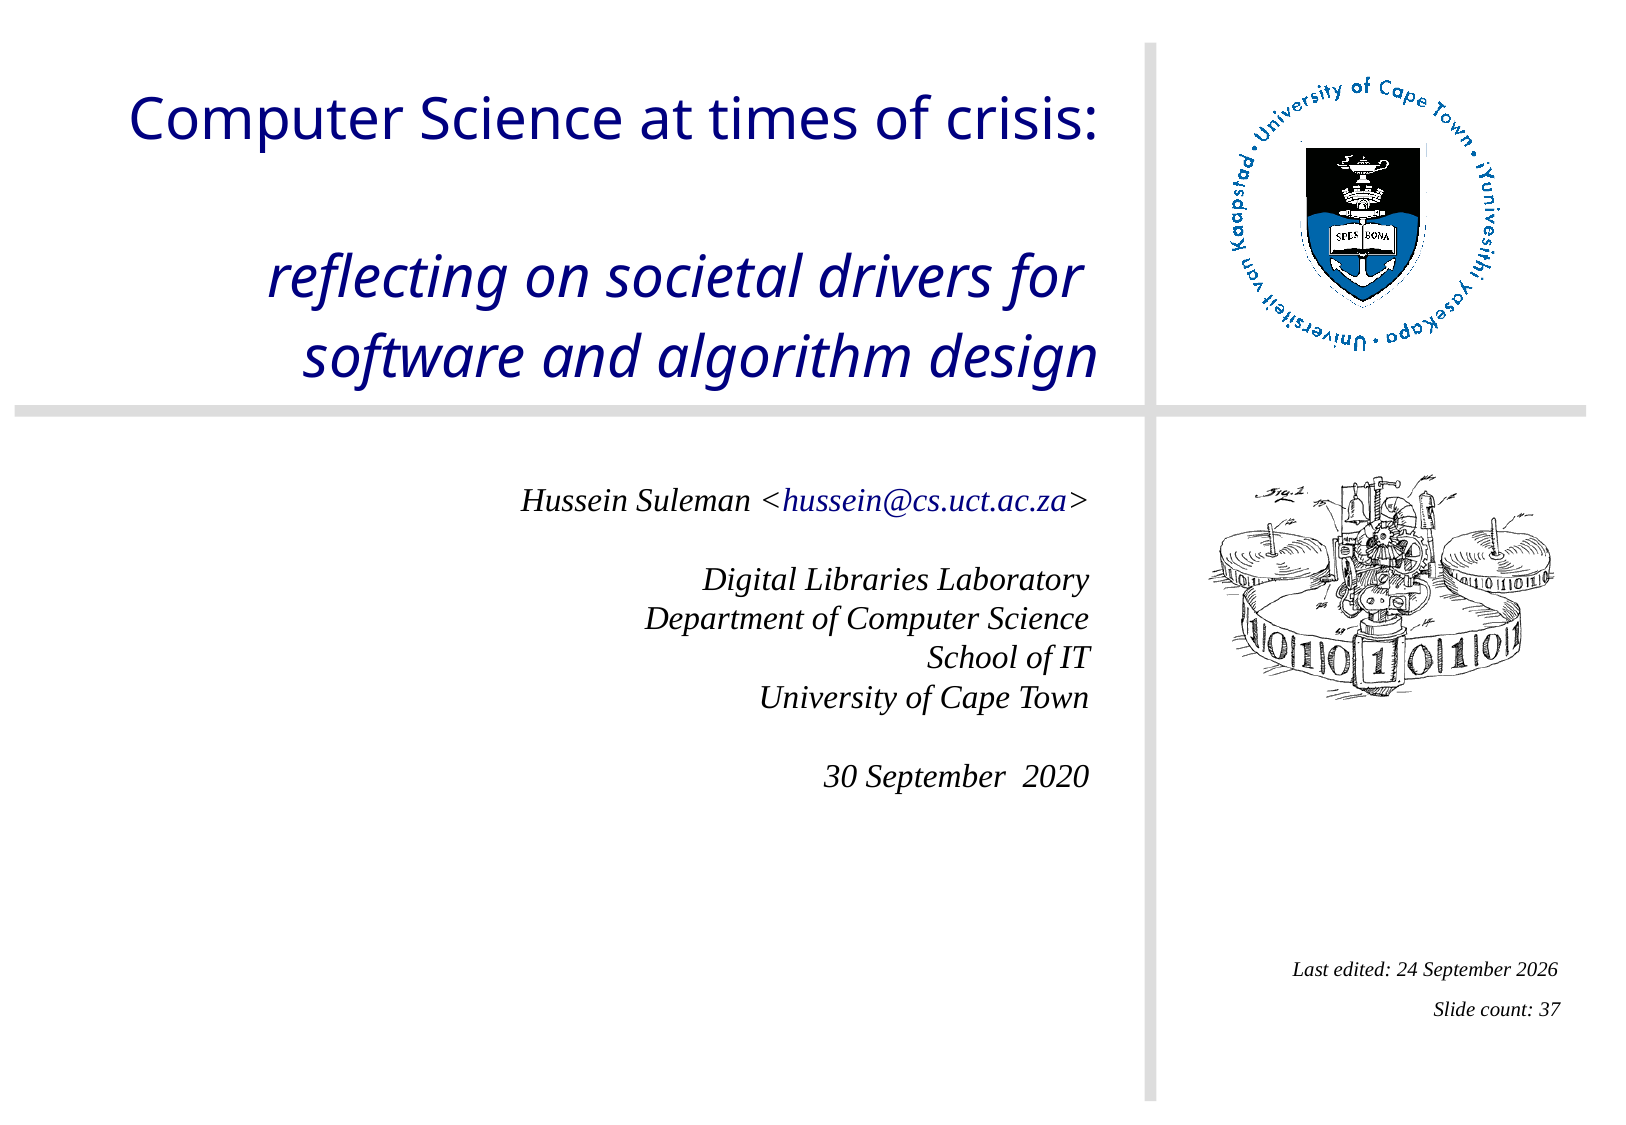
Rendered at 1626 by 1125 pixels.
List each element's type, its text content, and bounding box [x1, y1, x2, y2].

picture [1196, 464, 1566, 708]
subtitle Hussein Suleman <hussein@cs.uct.ac.za> Digital Libraries Laboratory Department of Computer Science School of IT University of Cape Town 30 September 2020 [58, 479, 1105, 1069]
picture [1169, 42, 1535, 386]
title Computer Science at times of crisis: reflecting on societal drivers for software and algorithm design [23, 108, 1100, 364]
